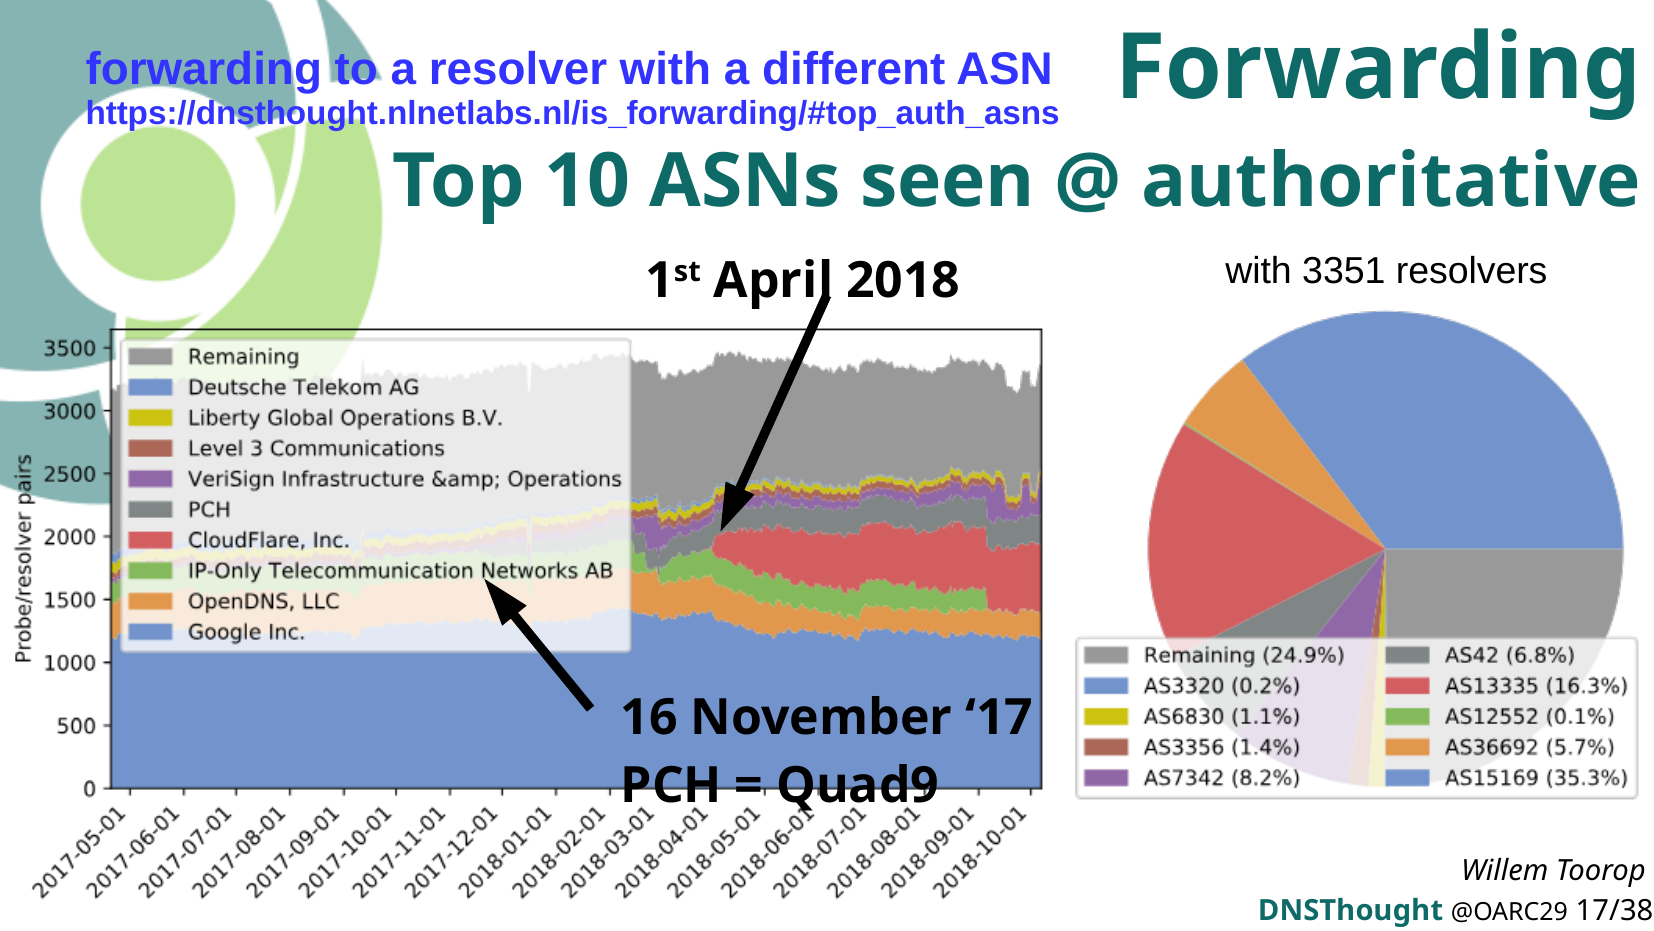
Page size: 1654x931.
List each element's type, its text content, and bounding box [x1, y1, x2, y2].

title Forwarding Top 10 ASNs seen @ authoritative [82, 8, 1642, 221]
picture [0, 0, 1654, 918]
text_box with 3351 resolvers [1264, 242, 1654, 265]
text_box 16 November ‘17 PCH = Quad9 [605, 673, 1075, 863]
text_box forwarding to a resolver with a different ASN https://dnsthought.nlnetlabs.nl/is_forwarding/#top_auth_asns [70, 35, 1123, 125]
text_box 1st April 2018 [630, 236, 1264, 338]
